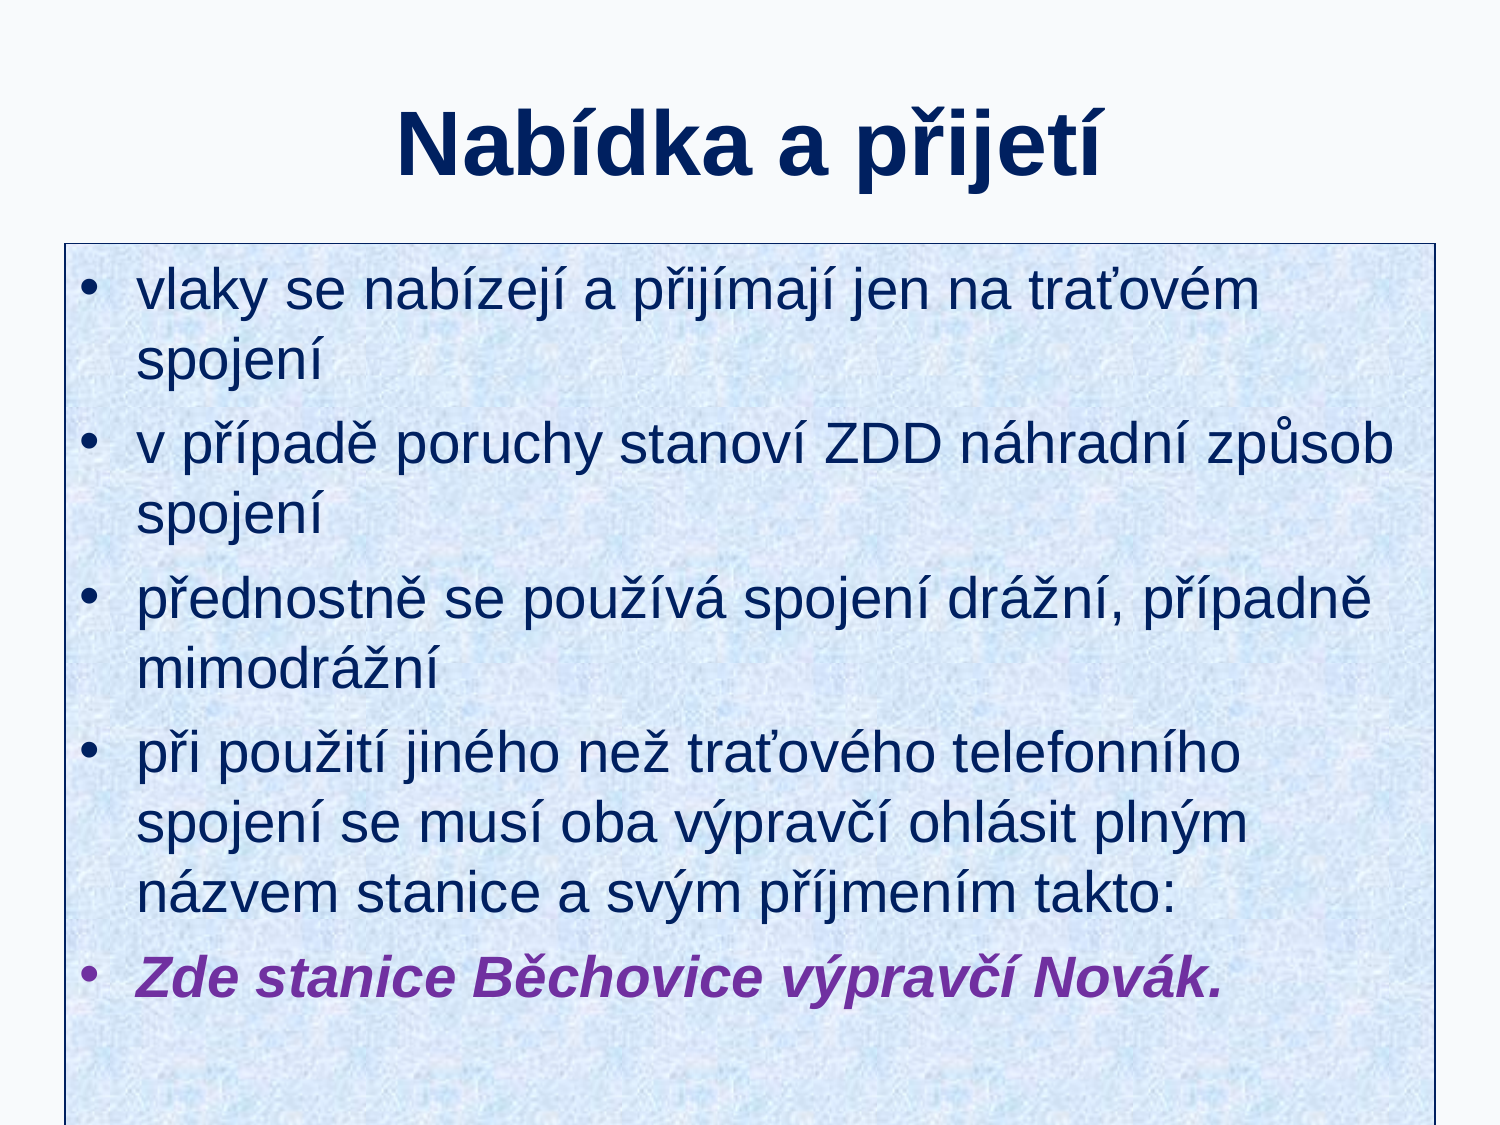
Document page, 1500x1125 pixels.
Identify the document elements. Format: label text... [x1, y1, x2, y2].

title Nabídka a přijetí [75, 45, 1426, 233]
list vlaky se nabízejí a přijímají jen na traťovém spojení v případě poruchy stanoví ZDD náhradní způsob spojení přednostně se používá spojení drážní, případně mimodrážní při použití jiného než traťového telefonního spojení se musí oba výpravčí ohlásit plným názvem stanice a svým příjmením takto: Zde stanice Běchovice výpravčí Novák. [64, 243, 1436, 1125]
